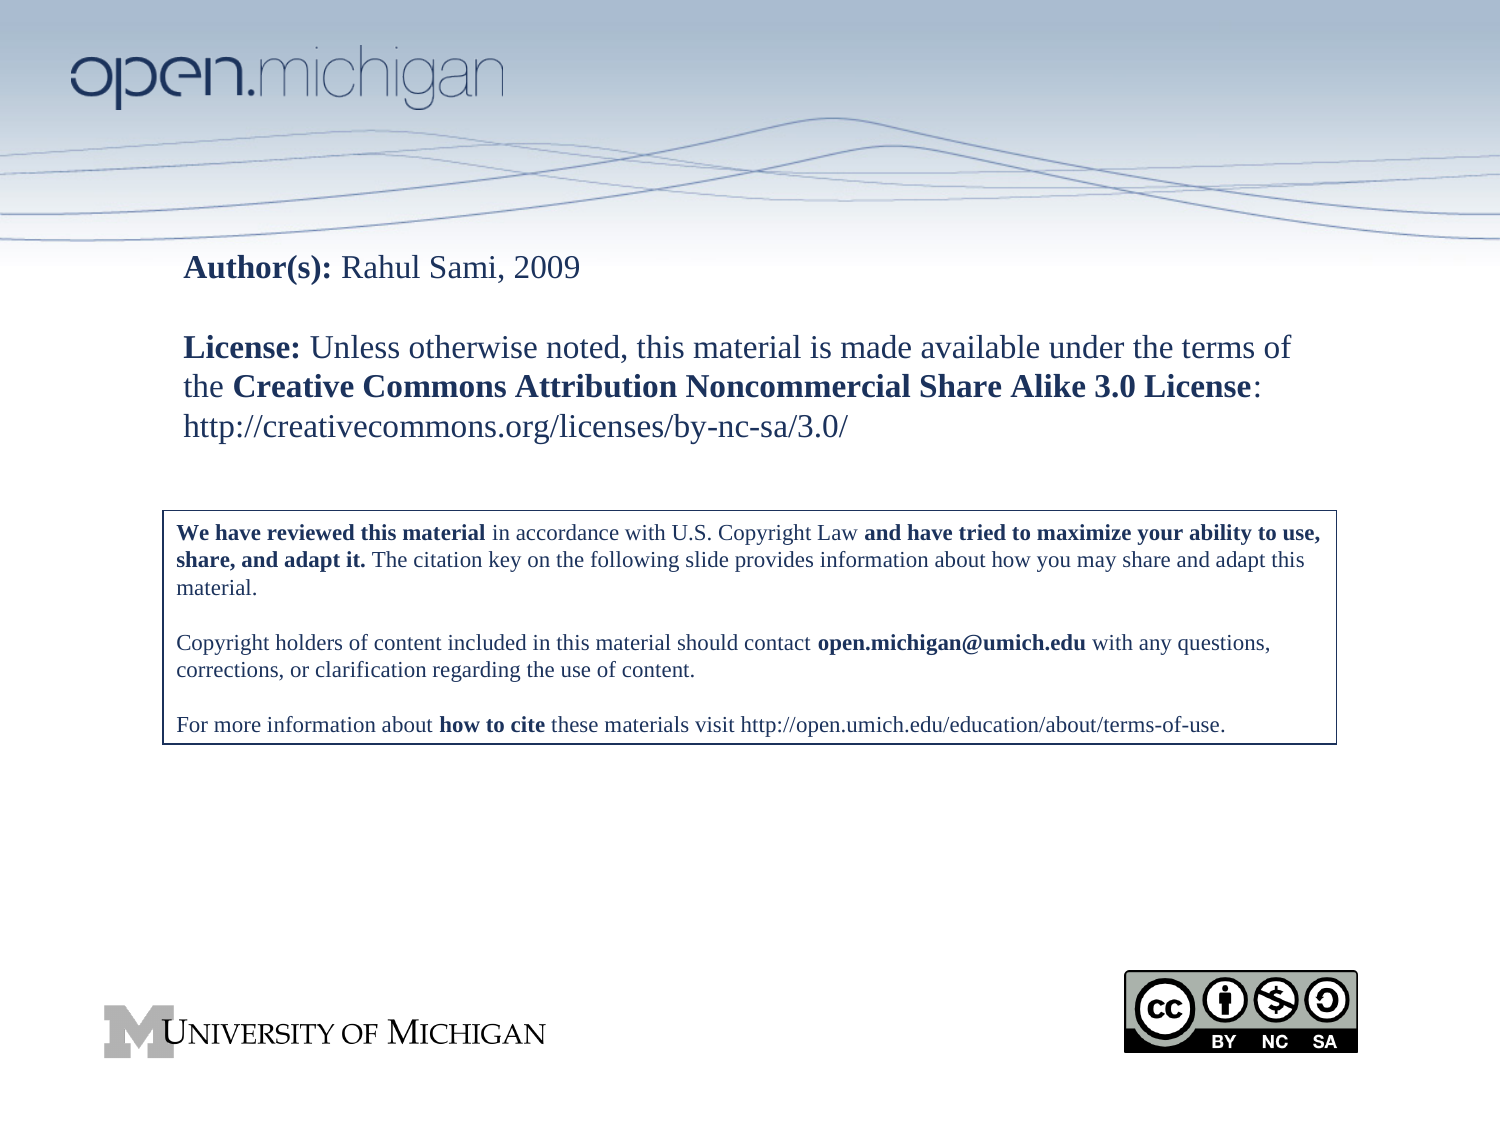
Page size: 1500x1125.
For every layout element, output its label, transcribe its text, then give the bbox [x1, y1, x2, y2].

picture [1124, 970, 1358, 1053]
picture [103, 1004, 546, 1059]
text_box We have reviewed this material in accordance with U.S. Copyright Law and have tried to maximize your ability to use, share, and adapt it. The citation key on the following slide provides information about how you may share and adapt this material. Copyright holders of content included in this material should contact open.michigan@umich.edu with any questions, corrections, or clarification regarding the use of content. For more information about how to cite these materials visit http://open.umich.edu/education/about/terms-of-use. [162, 510, 1337, 745]
picture [0, 0, 1500, 266]
text_box Author(s): Rahul Sami, 2009 License: Unless otherwise noted, this material is made available under the terms of the Creative Commons Attribution Noncommercial Share Alike 3.0 License: http://creativecommons.org/licenses/by-nc-sa/3.0/ [170, 237, 1327, 452]
